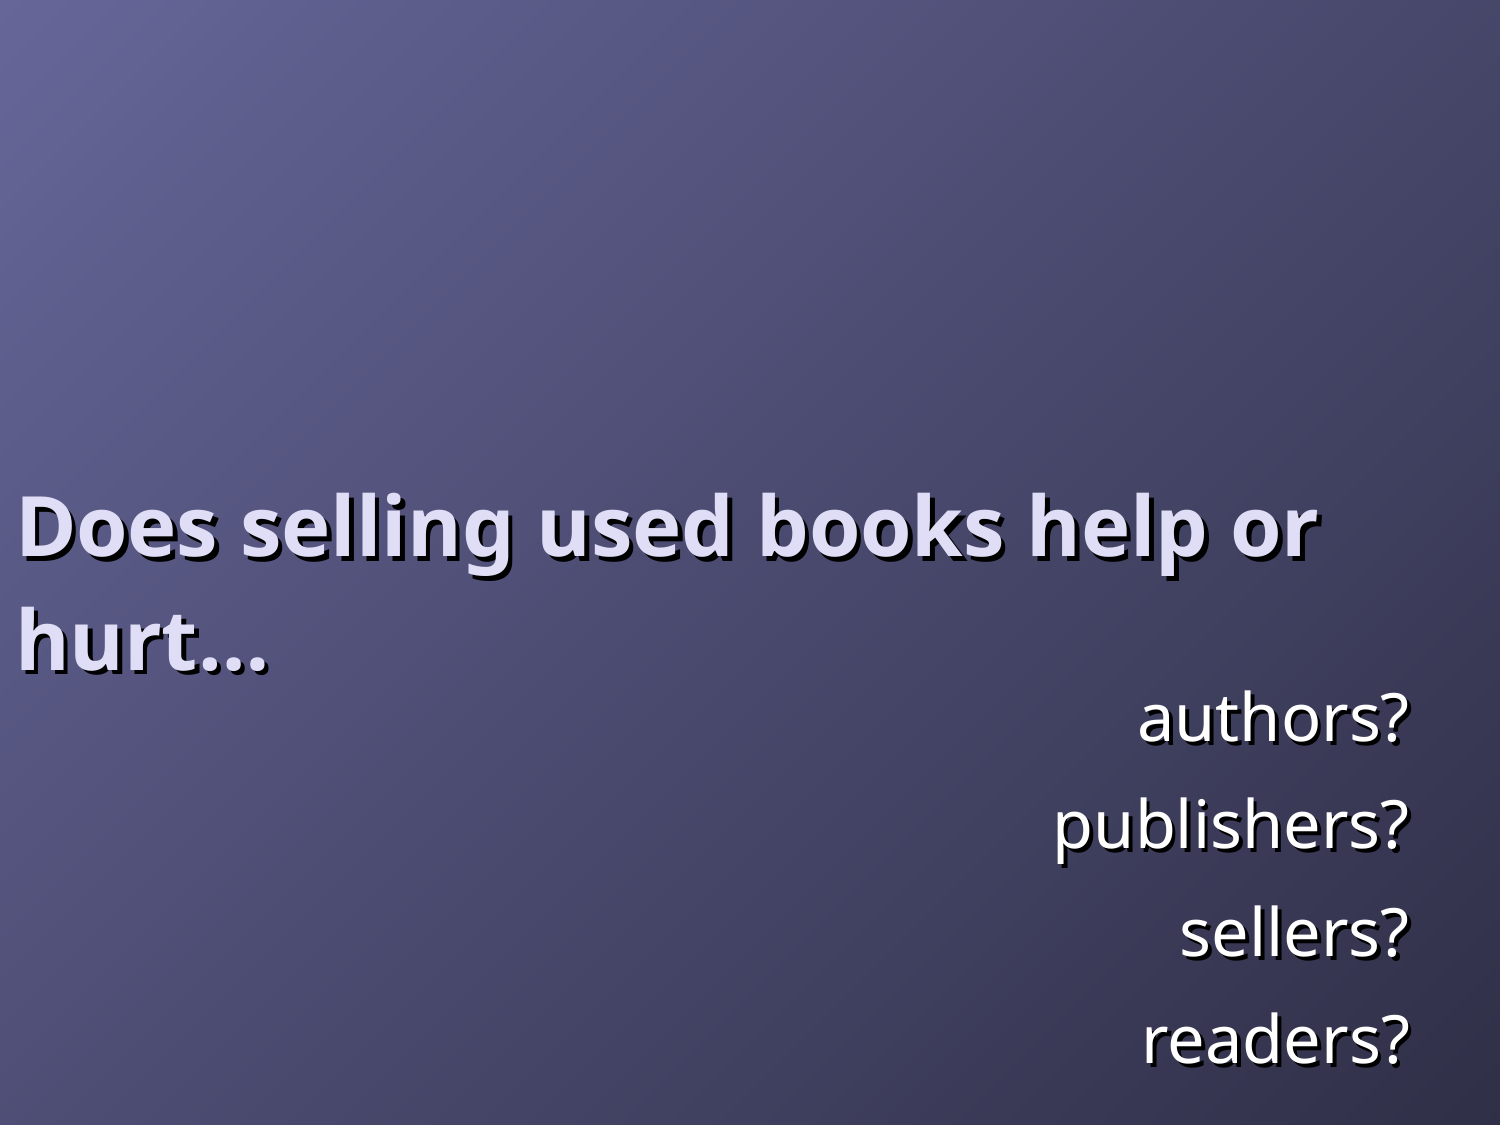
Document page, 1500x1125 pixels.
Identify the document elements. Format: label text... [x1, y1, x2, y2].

list authors? publishers? sellers? readers? [724, 662, 1425, 1063]
title Does selling used books help or hurt… [0, 473, 1500, 689]
